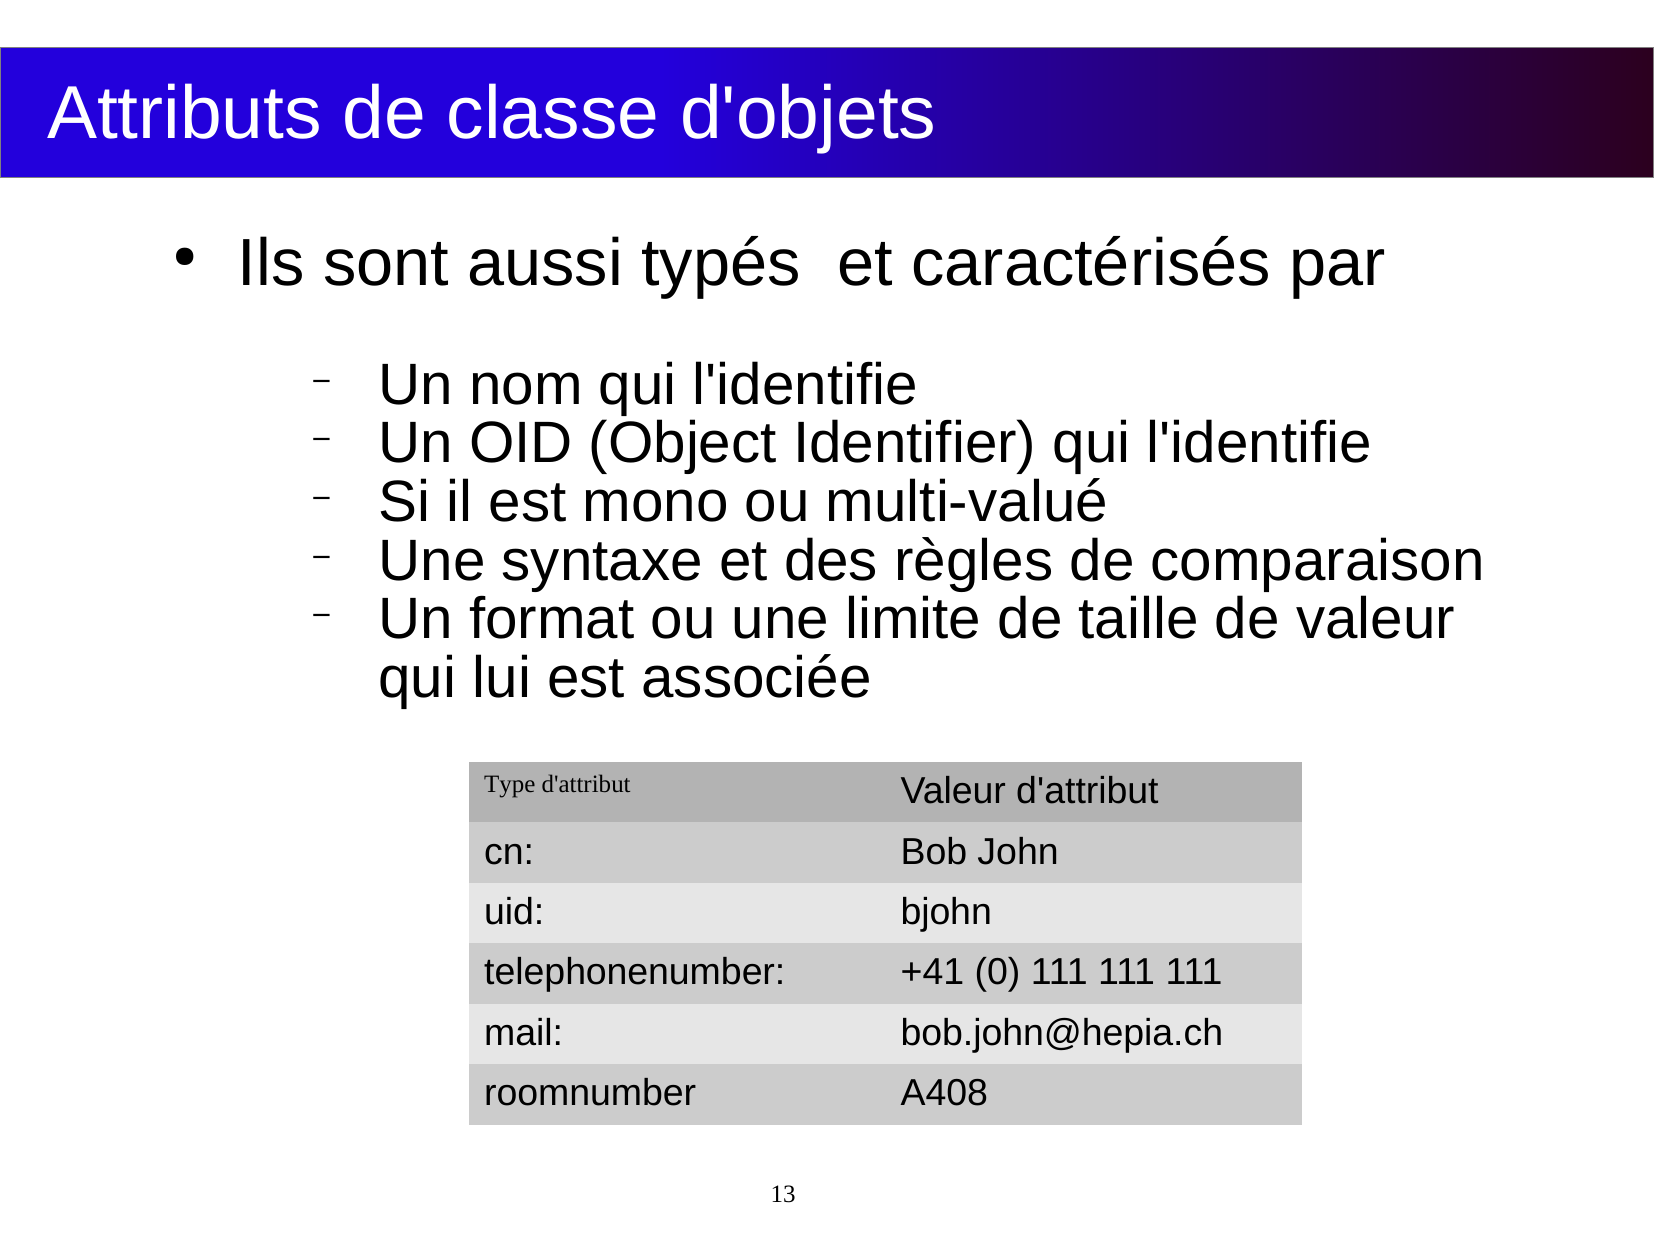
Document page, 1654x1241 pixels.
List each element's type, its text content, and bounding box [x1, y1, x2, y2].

table_header Type d'attribut [469, 762, 886, 822]
table_cell +41 (0) 111 111 111 [886, 943, 1302, 1004]
table_cell bob.john@hepia.ch [886, 1004, 1302, 1064]
table_cell roomnumber [469, 1064, 886, 1125]
table_cell mail: [469, 1004, 886, 1064]
table_cell cn: [469, 822, 886, 883]
table_cell A408 [886, 1064, 1302, 1125]
table_cell bjohn [886, 883, 1302, 943]
table_cell telephonenumber: [469, 943, 886, 1004]
title Attributs de classe d'objets [47, 6, 1477, 225]
table_header Valeur d'attribut [886, 762, 1302, 822]
table_cell uid: [469, 883, 886, 943]
list Ils sont aussi typés et caractérisés par Un nom qui l'identifie Un OID (Object Identifier) qui l'identifie Si il est mono ou multi-valué Une syntaxe et des règles de comparaison Un format ou une limite de taille de valeur qui lui est associée [116, 231, 1528, 951]
table_cell Bob John [886, 822, 1302, 883]
